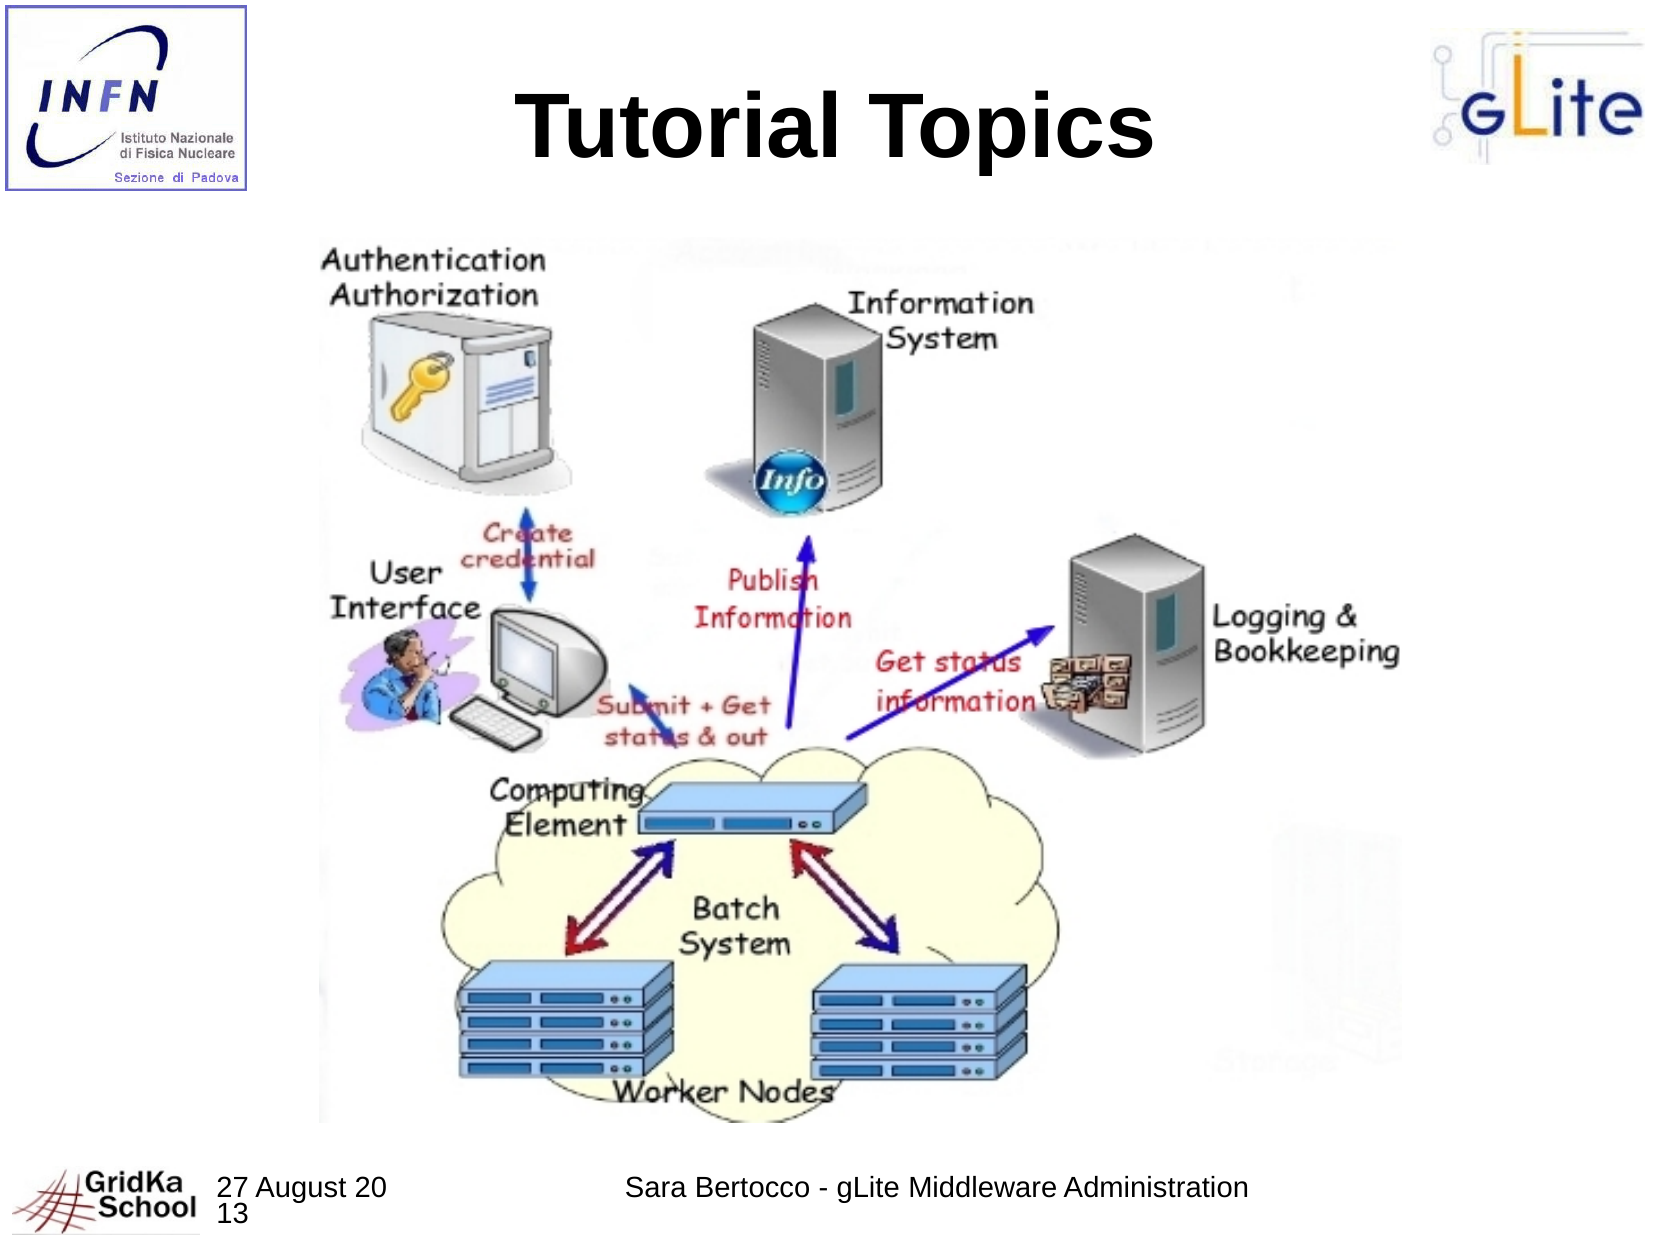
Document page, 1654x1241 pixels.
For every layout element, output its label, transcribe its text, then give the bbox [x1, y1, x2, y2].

picture [12, 1166, 200, 1235]
picture [5, 5, 247, 191]
picture [319, 237, 1402, 1123]
picture [1430, 28, 1645, 165]
title Tutorial Topics [38, 13, 1653, 238]
